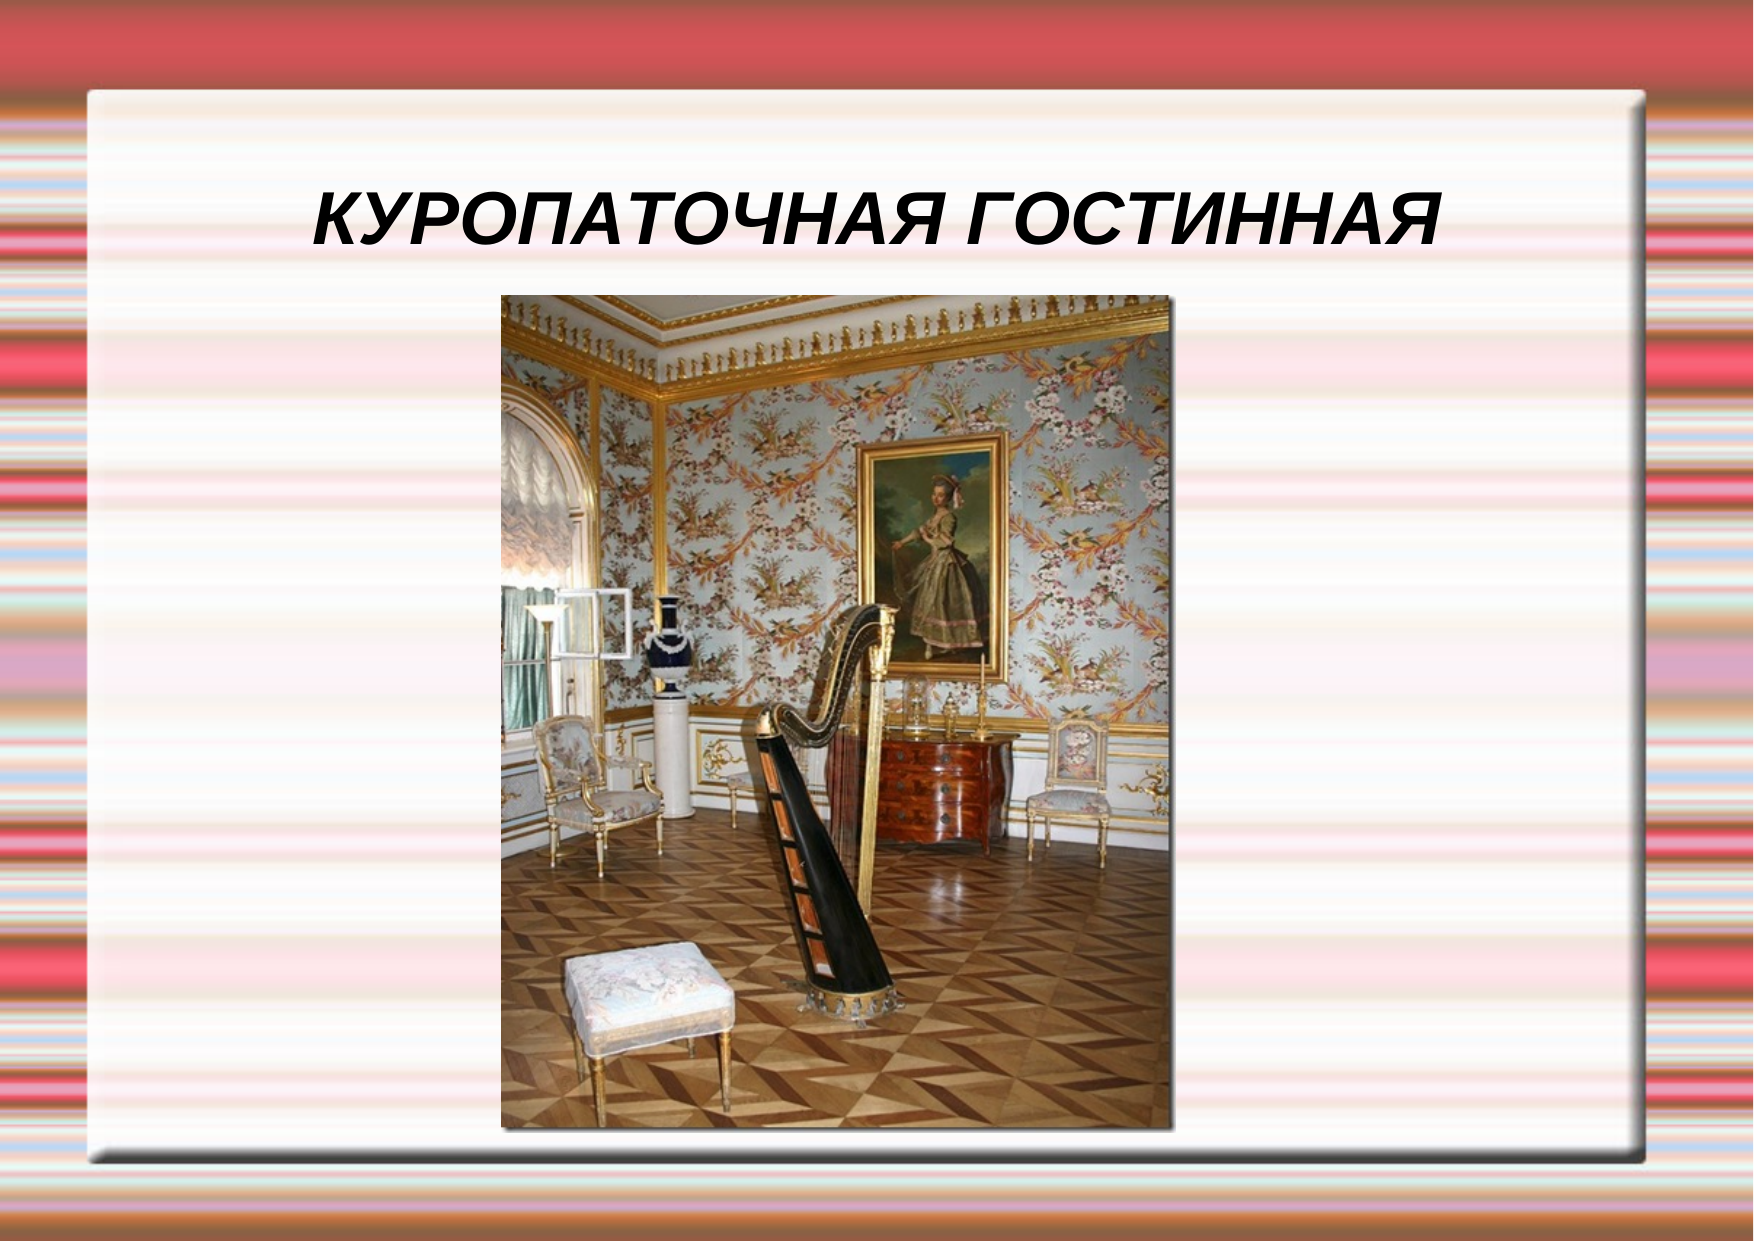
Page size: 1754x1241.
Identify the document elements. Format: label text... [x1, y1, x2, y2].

title КУРОПАТОЧНАЯ ГОСТИННАЯ [128, 114, 1627, 322]
picture [0, 0, 1754, 1241]
